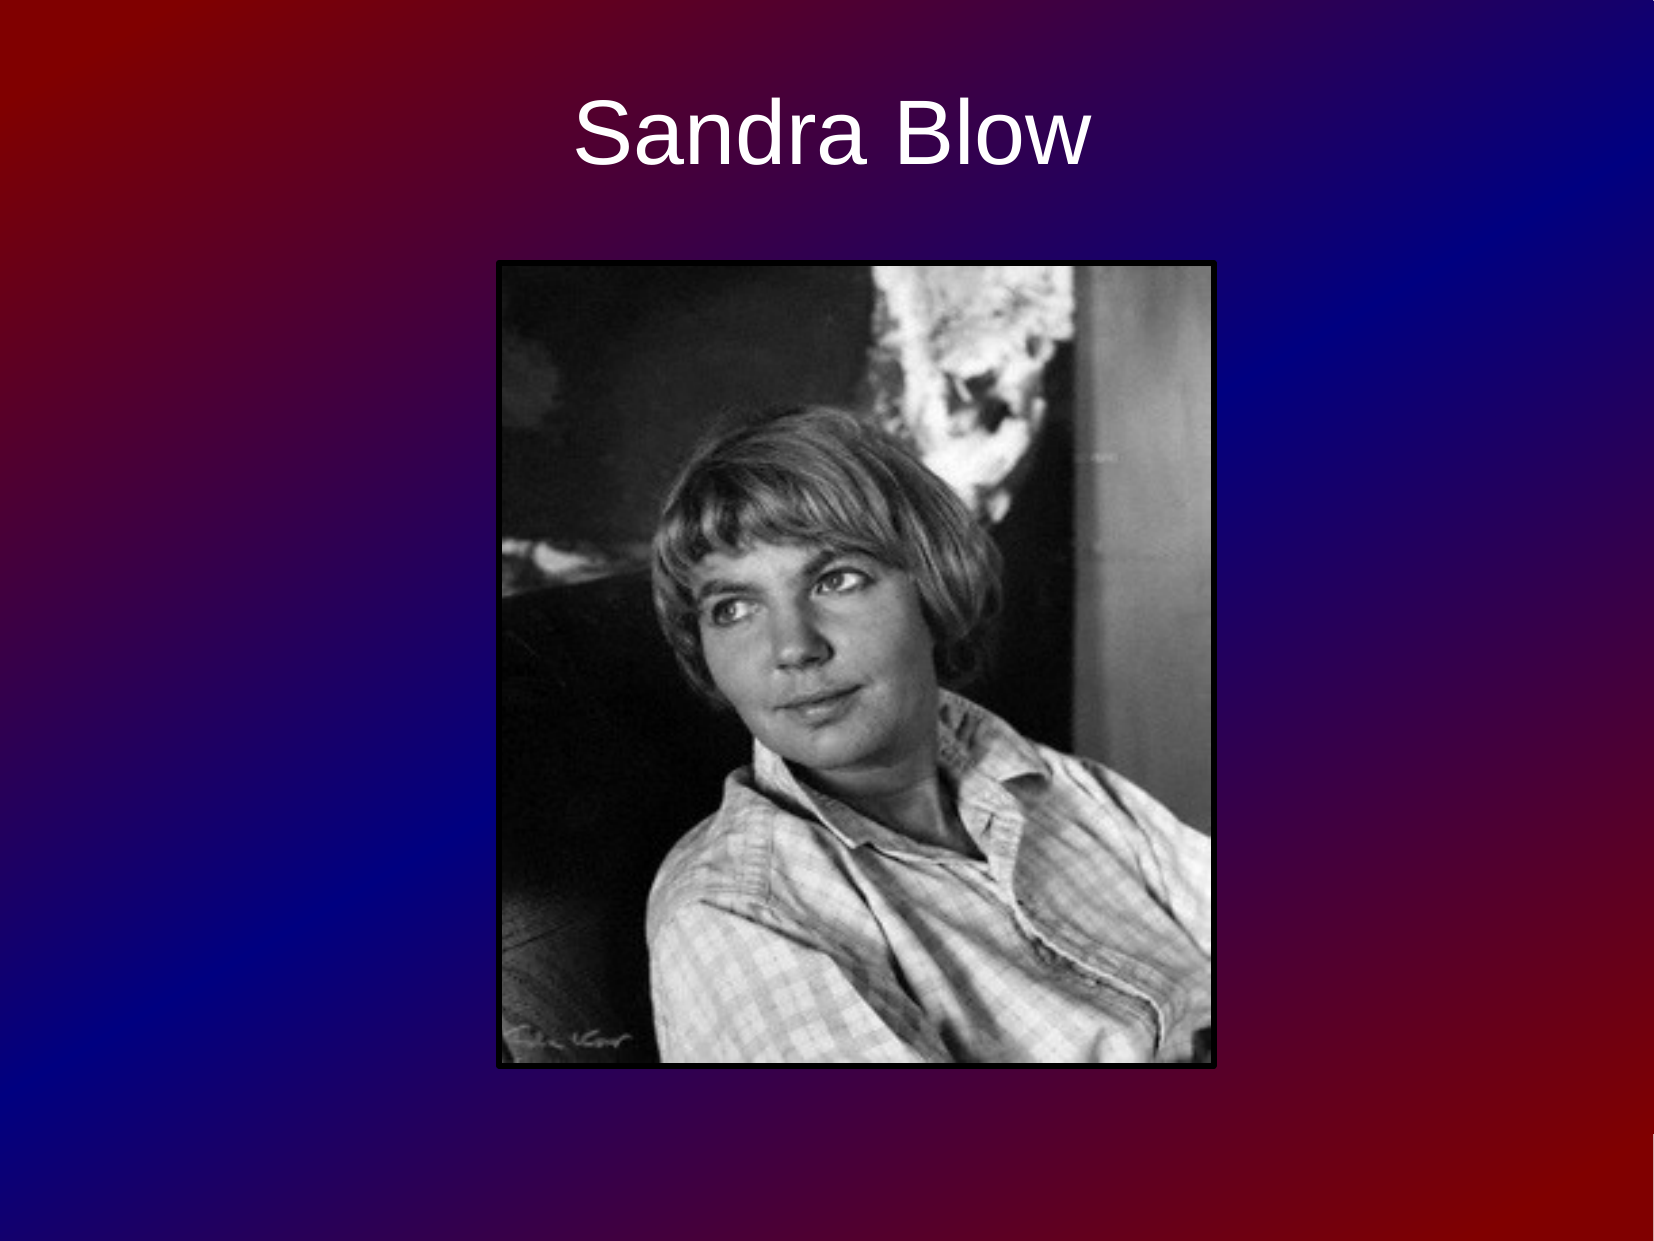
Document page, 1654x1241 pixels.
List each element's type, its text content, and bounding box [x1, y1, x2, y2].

picture [501, 265, 1211, 1063]
title Sandra Blow [88, 29, 1577, 237]
